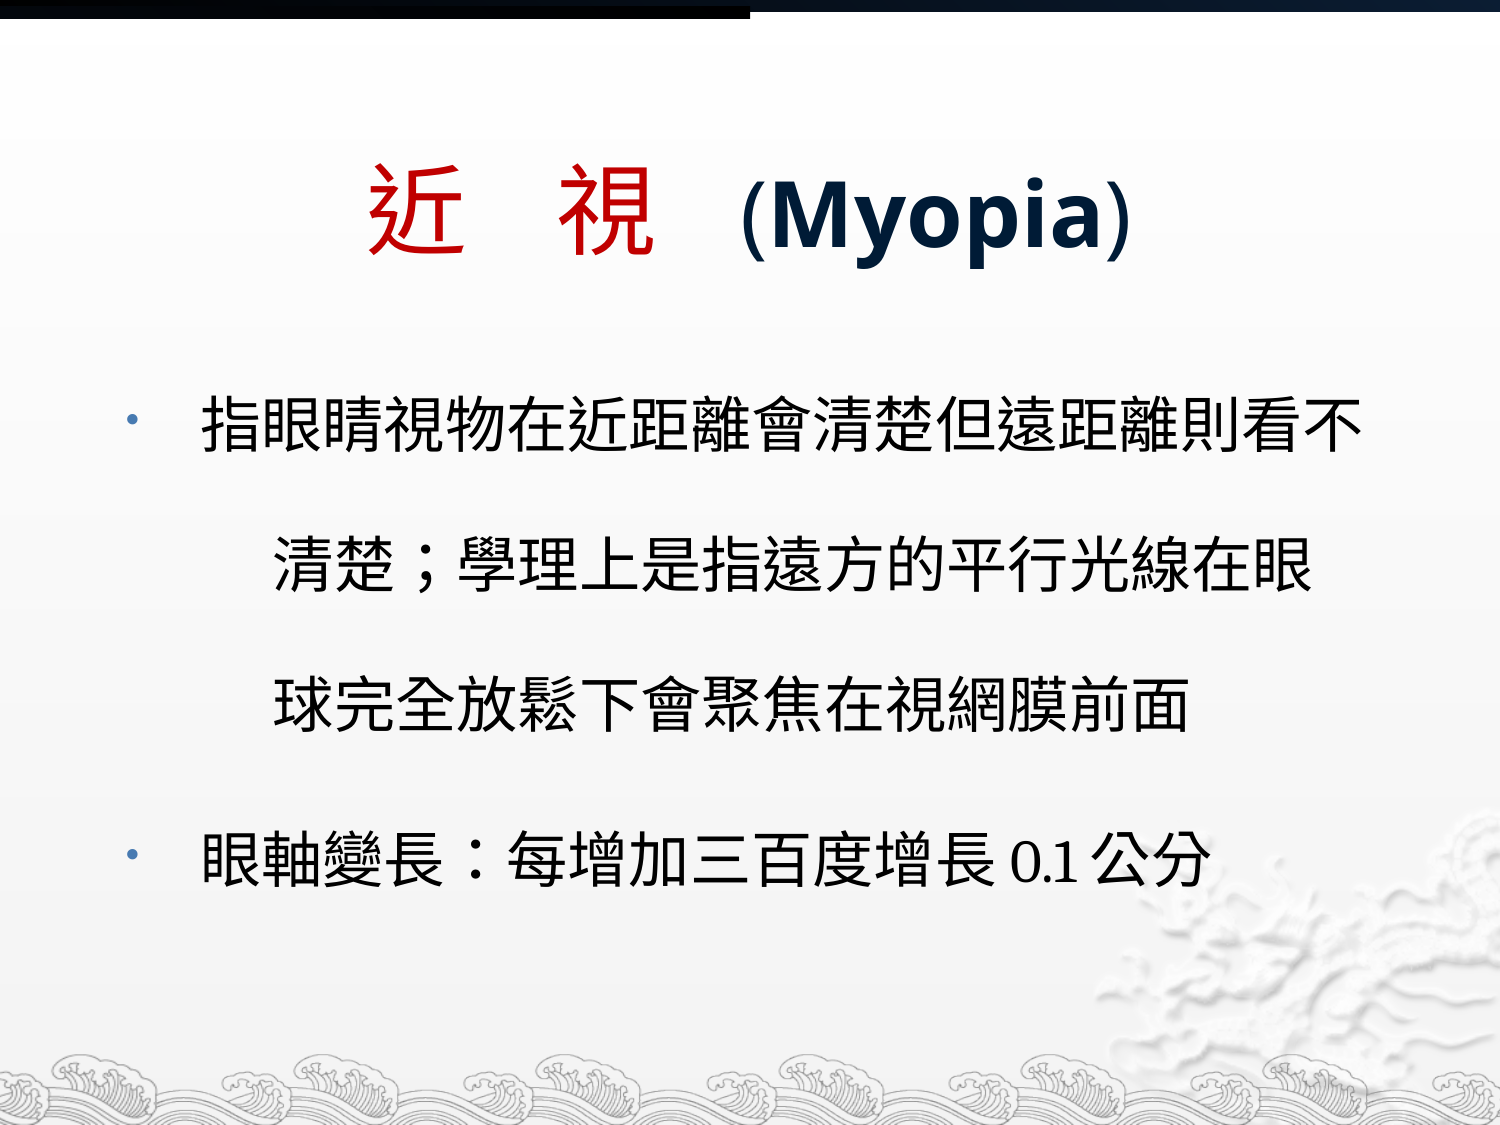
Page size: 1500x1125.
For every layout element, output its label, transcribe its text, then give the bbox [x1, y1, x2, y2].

title 近 視 (Myopia) [112, 113, 1388, 302]
list 指眼睛視物在近距離會清楚但遠距離則看不清楚；學理上是指遠方的平行光線在眼球完全放鬆下會聚焦在視網膜前面 眼軸變長：每增加三百度增長0.1公分 [112, 312, 1388, 988]
